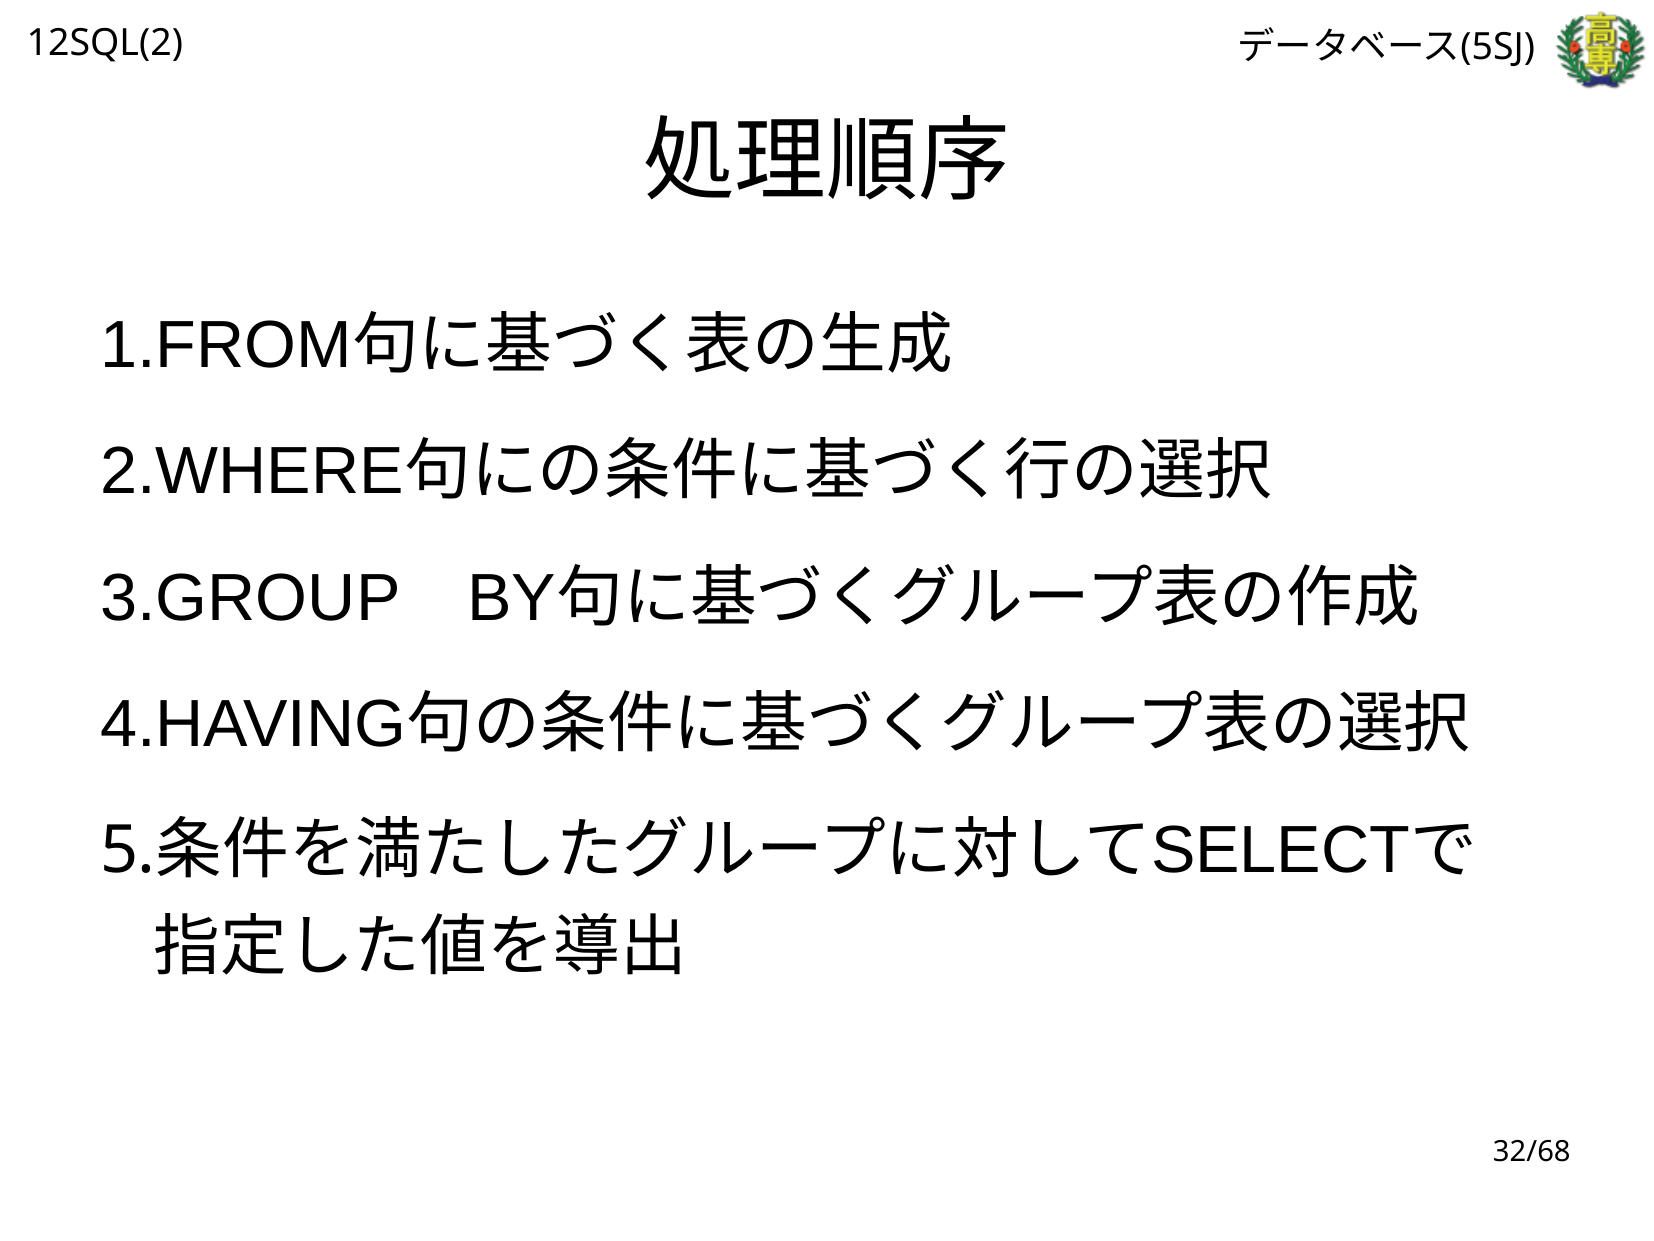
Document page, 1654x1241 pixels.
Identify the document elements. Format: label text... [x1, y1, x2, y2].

list FROM句に基づく表の生成 WHERE句にの条件に基づく行の選択 GROUP BY句に基づくグループ表の作成 HAVING句の条件に基づくグループ表の選択 条件を満たしたグループに対してSELECTで指定した値を導出 [82, 290, 1538, 1010]
title 処理順序 [82, 49, 1571, 257]
picture [1553, 2, 1650, 99]
